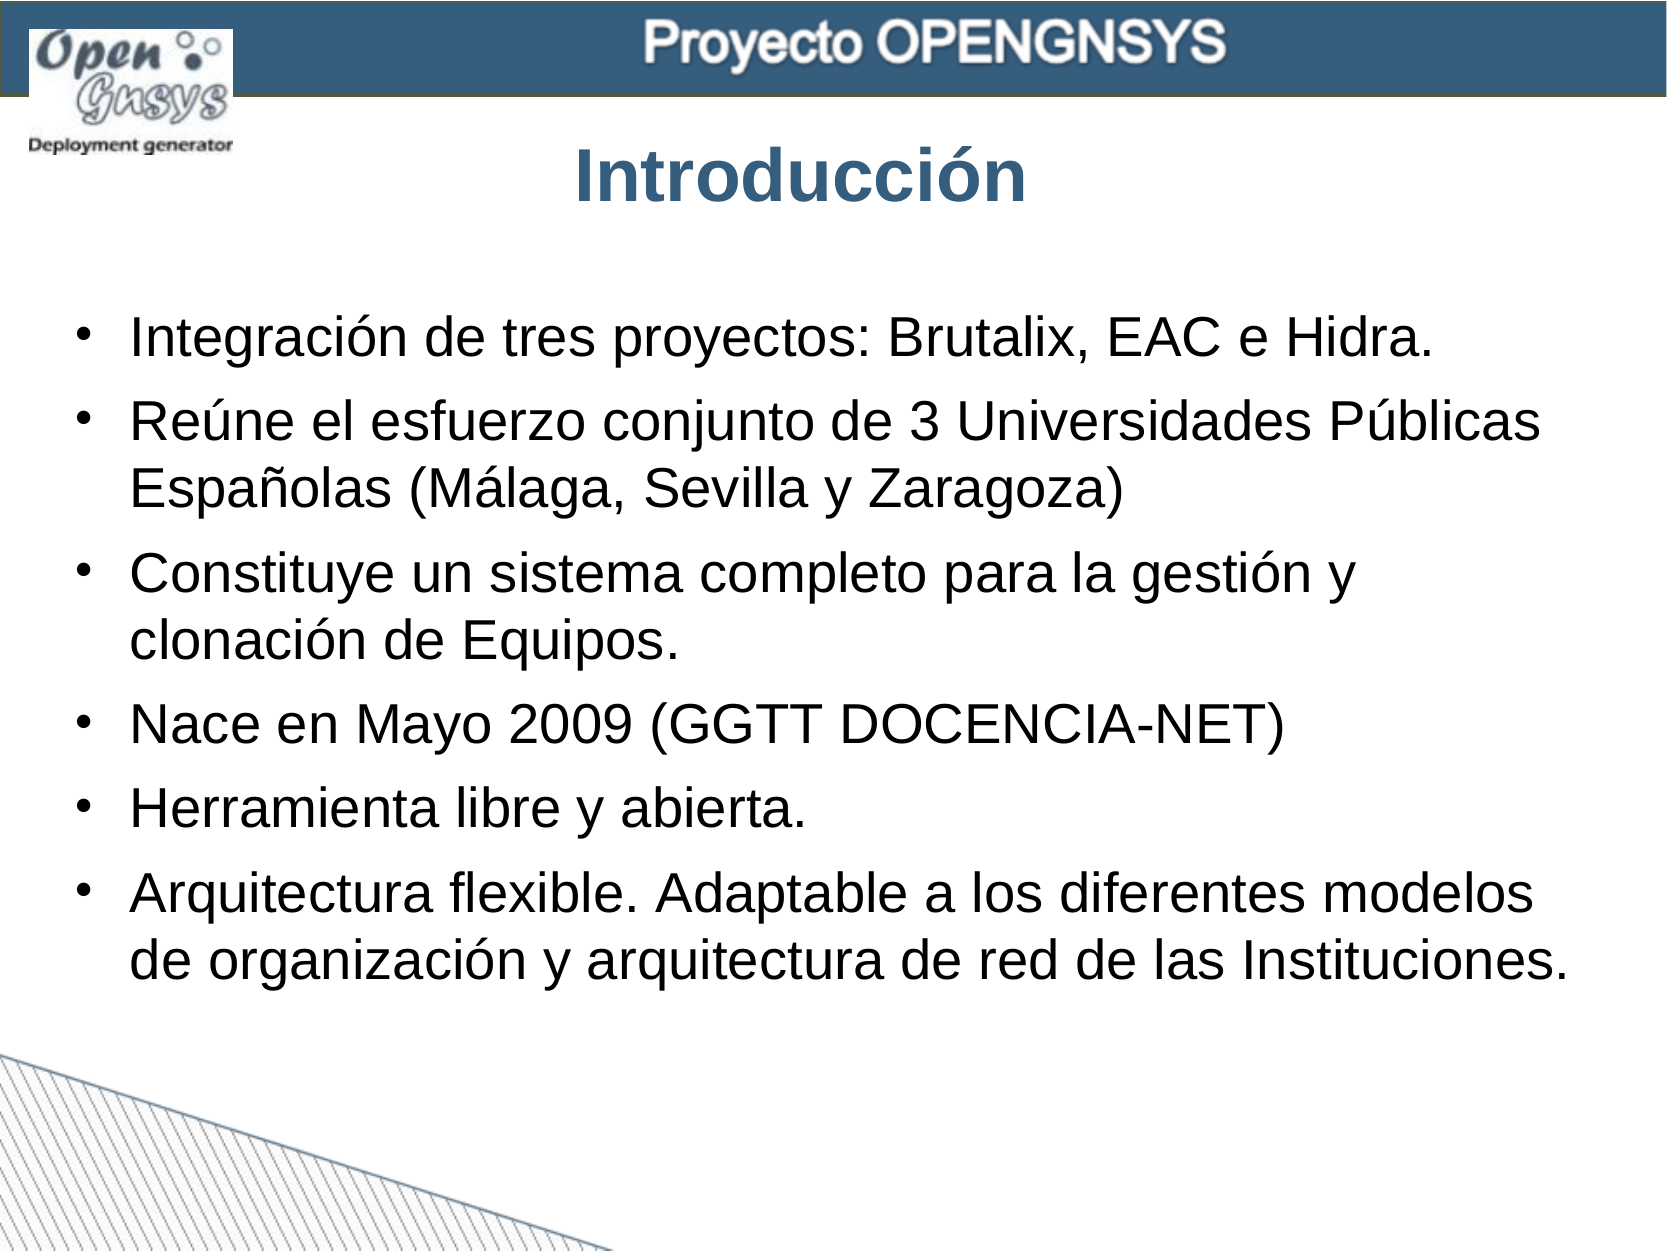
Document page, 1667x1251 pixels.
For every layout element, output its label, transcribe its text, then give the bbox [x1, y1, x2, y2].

list Integración de tres proyectos: Brutalix, EAC e Hidra. Reúne el esfuerzo conjunto de 3 Universidades Públicas Españolas (Málaga, Sevilla y Zaragoza) Constituye un sistema completo para la gestión y clonación de Equipos. Nace en Mayo 2009 (GGTT DOCENCIA-NET) Herramienta libre y abierta. Arquitectura flexible. Adaptable a los diferentes modelos de organización y arquitectura de red de las Instituciones. [73, 299, 1603, 1092]
picture [0, 0, 1667, 1251]
text_box Introducción [57, 133, 1546, 219]
